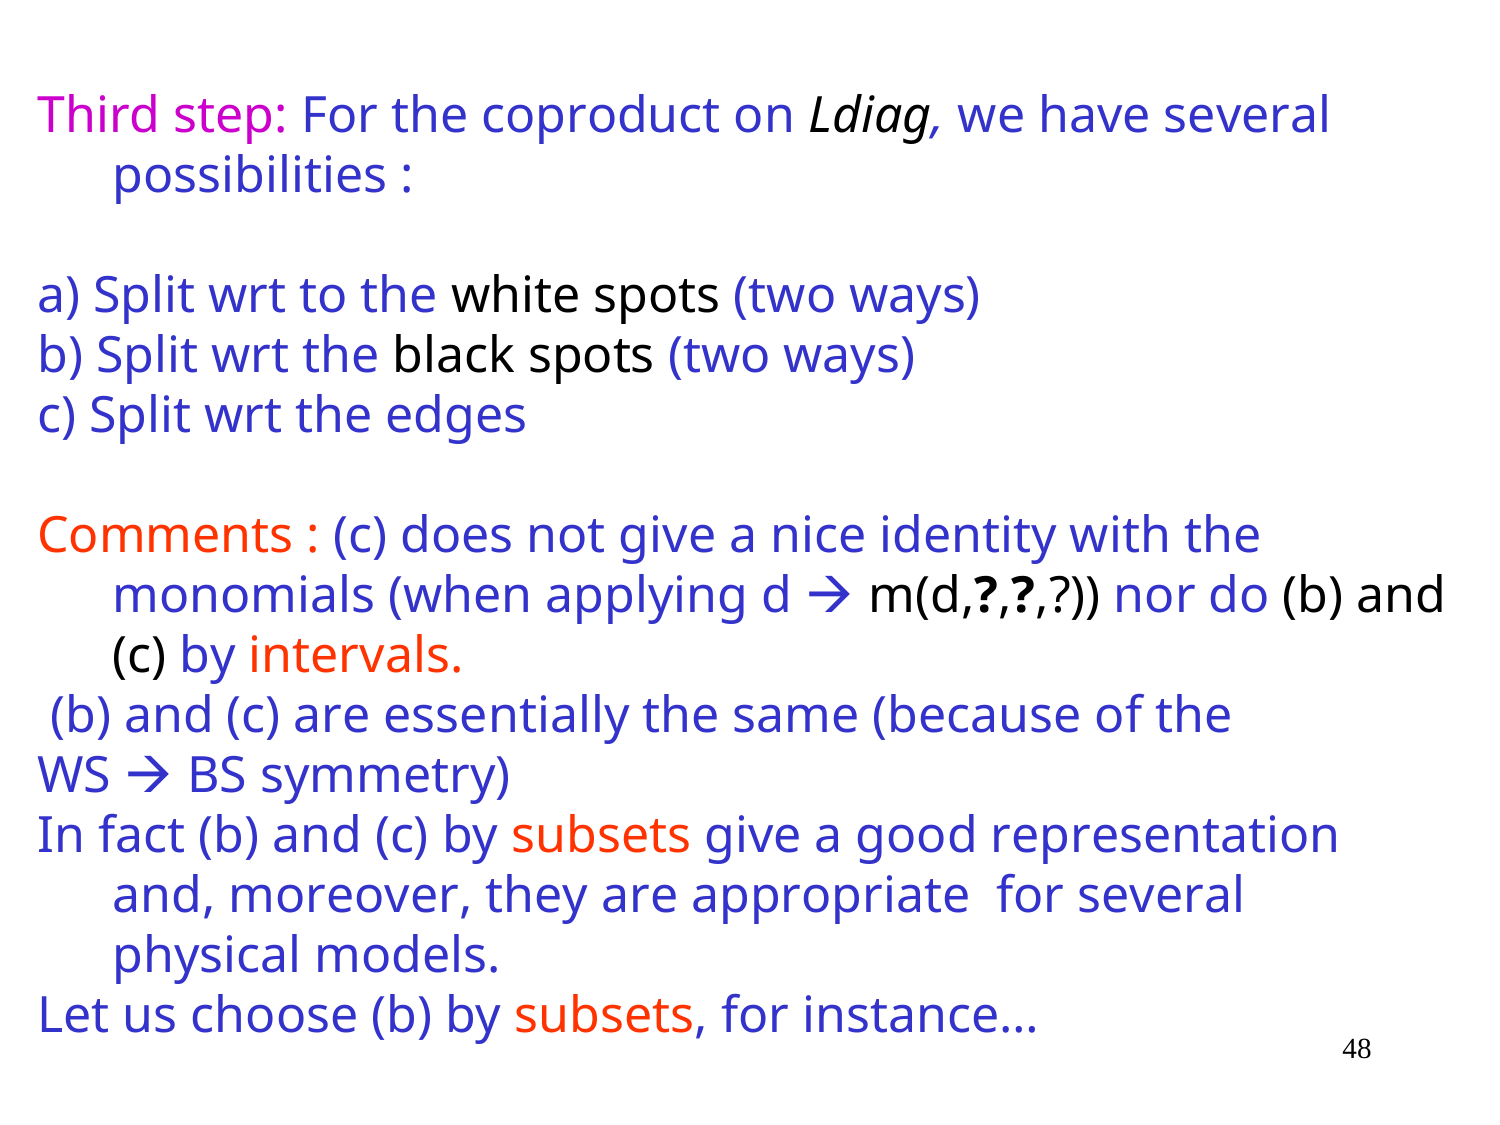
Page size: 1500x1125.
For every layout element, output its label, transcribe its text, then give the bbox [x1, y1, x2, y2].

text_box Third step: For the coproduct on Ldiag, we have several possibilities : a) Split wrt to the white spots (two ways) b) Split wrt the black spots (two ways) c) Split wrt the edges Comments : (c) does not give a nice identity with the monomials (when applying d  m(d,?,?,?)) nor do (b) and (c) by intervals. (b) and (c) are essentially the same (because of the WS  BS symmetry) In fact (b) and (c) by subsets give a good representation and, moreover, they are appropriate for several physical models. Let us choose (b) by subsets, for instance… [37, 75, 1463, 1063]
